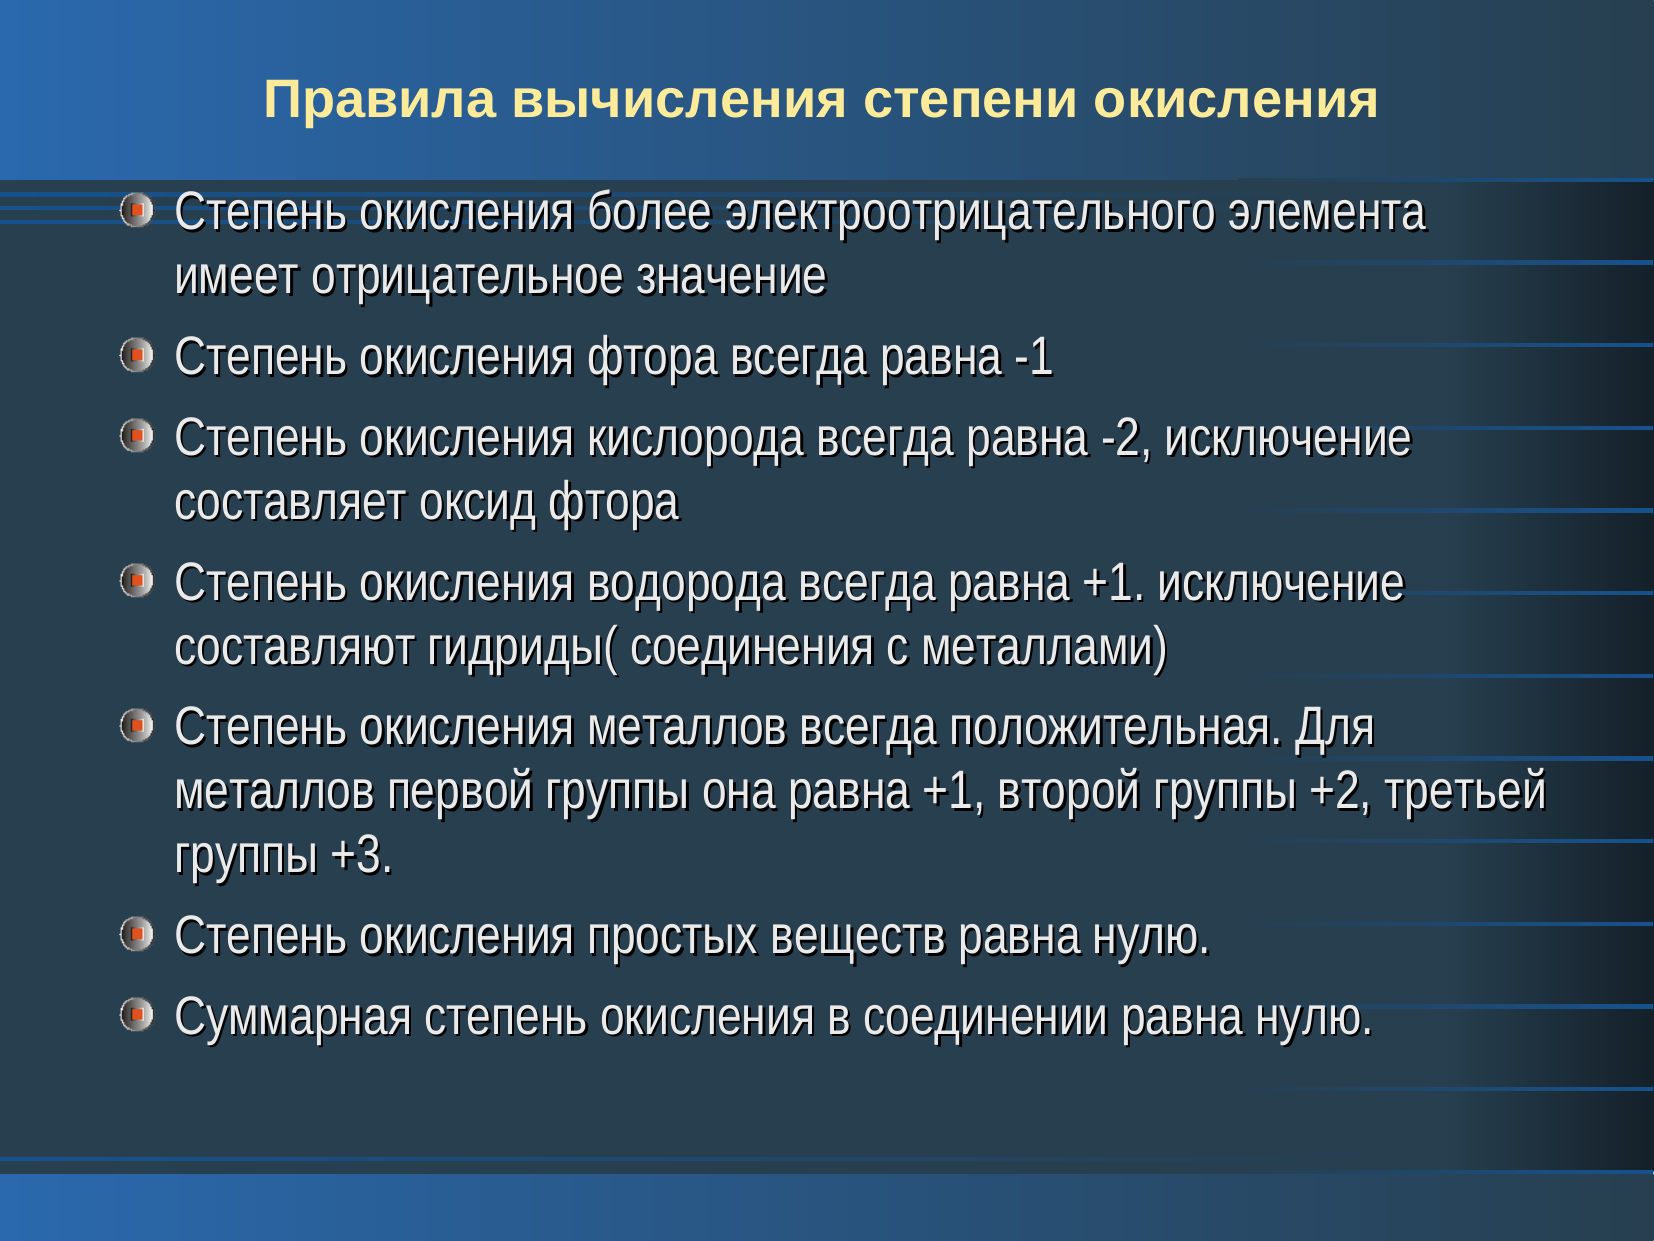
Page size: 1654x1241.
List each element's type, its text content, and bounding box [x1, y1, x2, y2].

list Степень окисления более электроотрицательного элемента имеет отрицательное значение Степень окисления фтора всегда равна -1 Степень окисления кислорода всегда равна -2, исключение составляет оксид фтора Степень окисления водорода всегда равна +1. исключение составляют гидриды( соединения с металлами) Степень окисления металлов всегда положительная. Для металлов первой группы она равна +1, второй группы +2, третьей группы +3. Степень окисления простых веществ равна нулю. Суммарная степень окисления в соединении равна нулю. [118, 177, 1550, 1241]
title Правила вычисления степени окисления [91, 27, 1553, 166]
